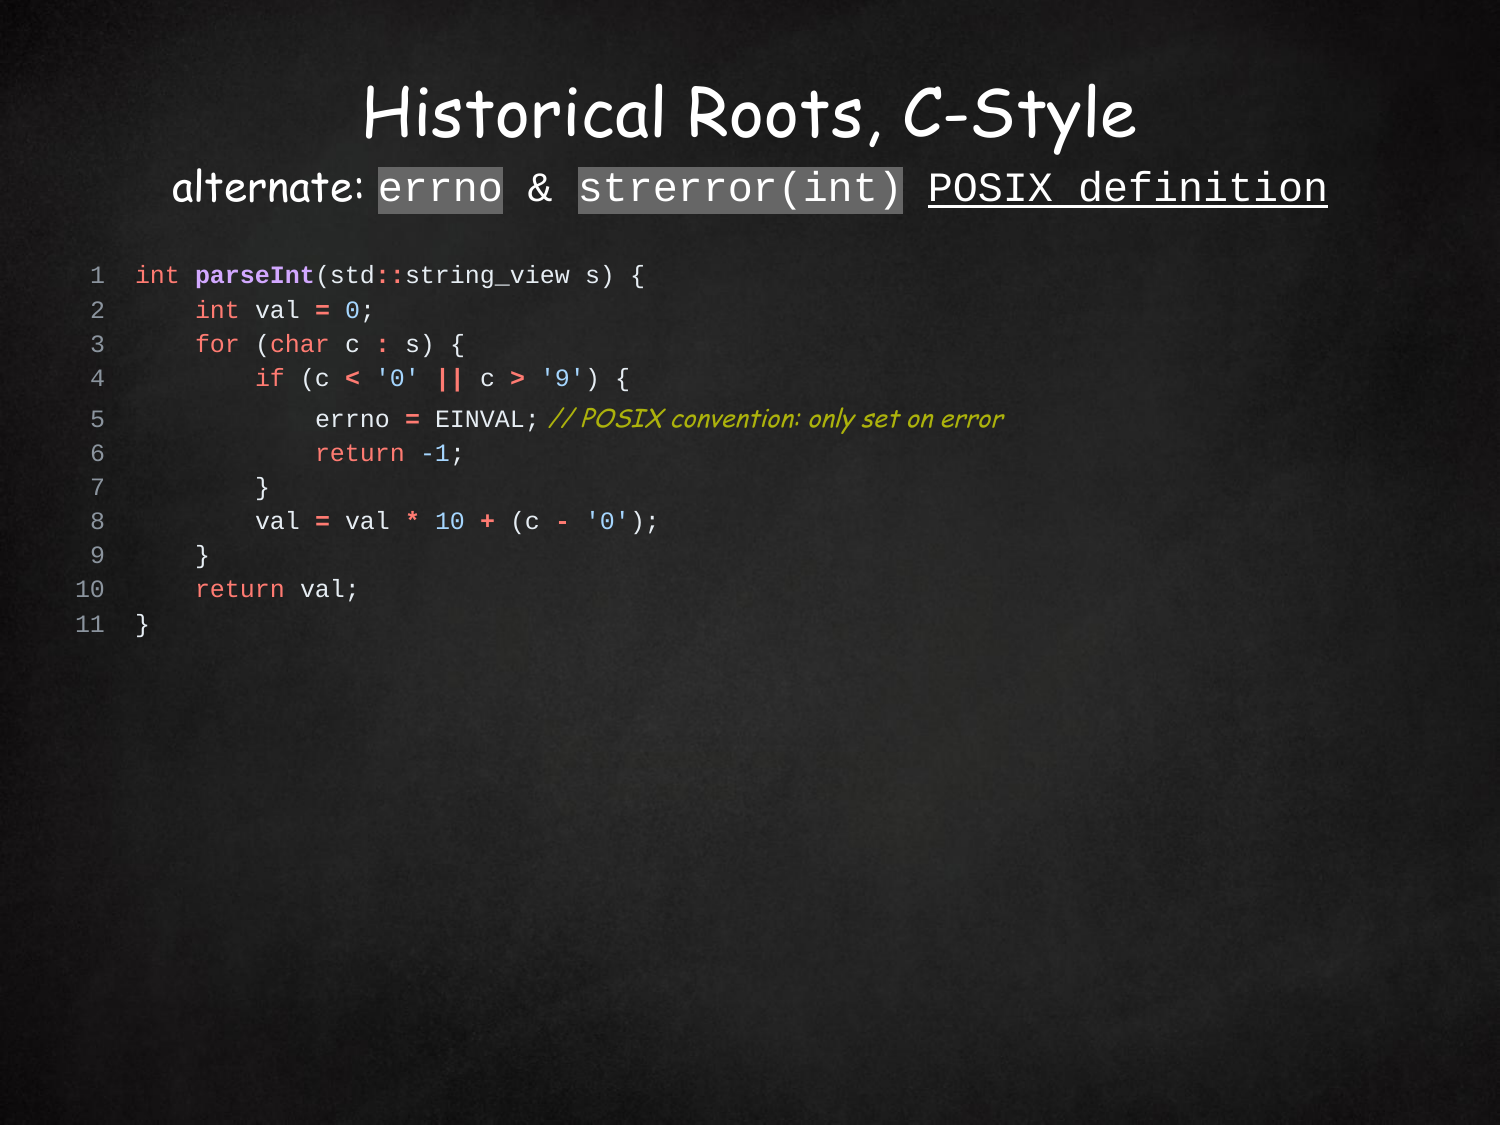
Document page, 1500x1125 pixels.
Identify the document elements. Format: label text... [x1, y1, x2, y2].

picture [0, 0, 1500, 1125]
title Historical Roots, C-Style alternate: errno & strerror(int) POSIX definition [75, 44, 1426, 233]
list 1 int parseInt(std::string_view s) { 2 int val = 0; 3 for (char c : s) { 4 if (c < '0' || c > '9') { 5 errno = EINVAL; // POSIX convention: only set on error 6 return -1; 7 } 8 val = val * 10 + (c - '0'); 9 } 10 return val; 11 } [75, 263, 1425, 1040]
